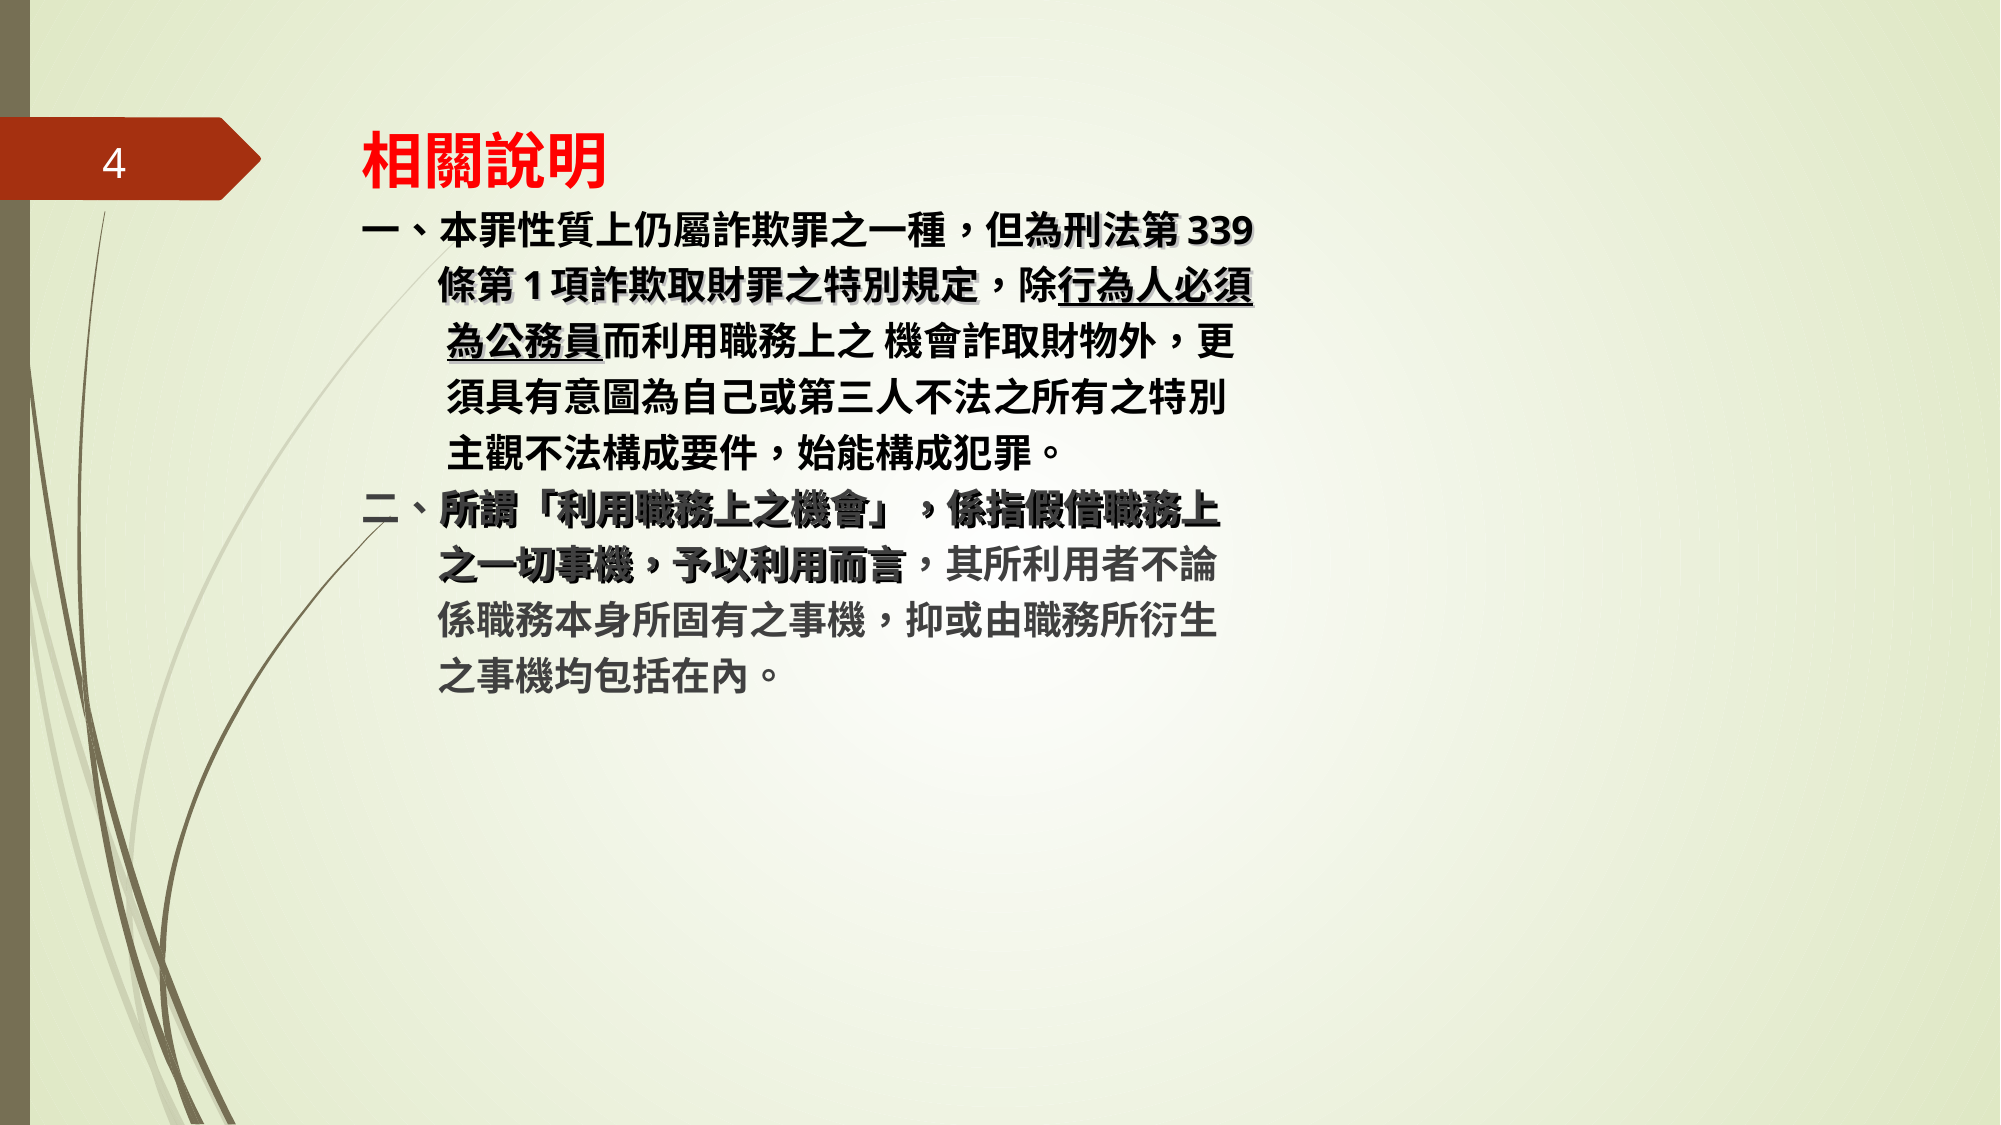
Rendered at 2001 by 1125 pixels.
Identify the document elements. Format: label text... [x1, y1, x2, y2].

list 相關說明 一、本罪性質上仍屬詐欺罪之一種，但為刑法第339 條第1項詐欺取財罪之特別規定，除行為人必須 為公務員而利用職務上之 機會詐取財物外，更 須具有意圖為自己或第三人不法之所有之特別 主觀不法構成要件，始能構成犯罪。 二、所謂「利用職務上之機會」，係指假借職務上 之一切事機，予以利用而言，其所利用者不論 係職務本身所固有之事機，抑或由職務所衍生 之事機均包括在內。 [346, 146, 1913, 915]
text_box [87, 129, 216, 190]
